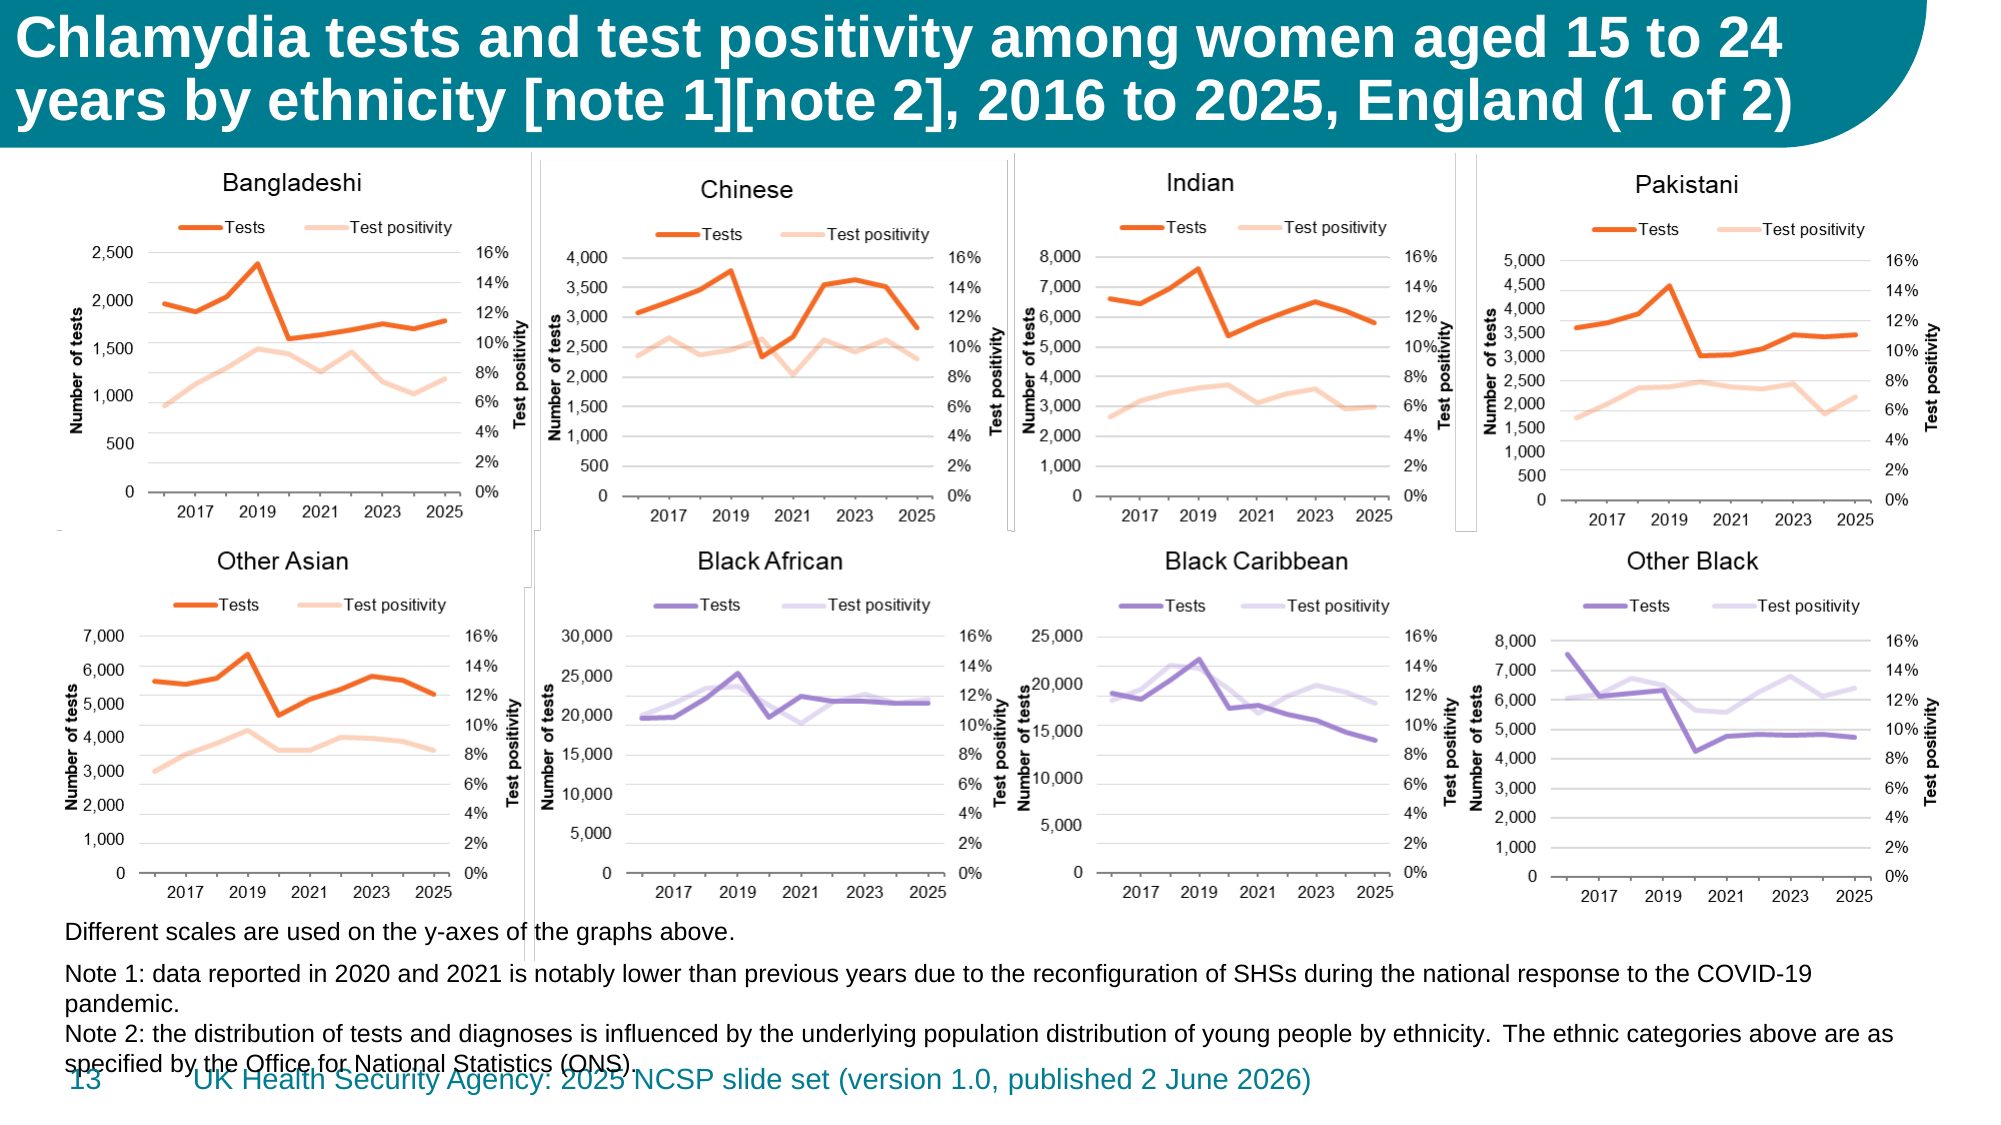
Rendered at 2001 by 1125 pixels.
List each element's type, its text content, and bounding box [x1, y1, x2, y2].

title Chlamydia tests and test positivity among women aged 15 to 24 years by ethnicity [note 1][note 2], 2016 to 2025, England (1 of 2) [0, 0, 1866, 105]
text_box Different scales are used on the y-axes of the graphs above. Note 1: data reported in 2020 and 2021 is notably lower than previous years due to the reconfiguration of SHSs during the national response to the COVID-19 pandemic. Note 2: the distribution of tests and diagnoses is influenced by the underlying population distribution of young people by ethnicity. The ethnic categories above are as specified by the Office for National Statistics (ONS). [49, 907, 1942, 1088]
picture [57, 152, 1943, 961]
text_box [54, 1053, 152, 1112]
